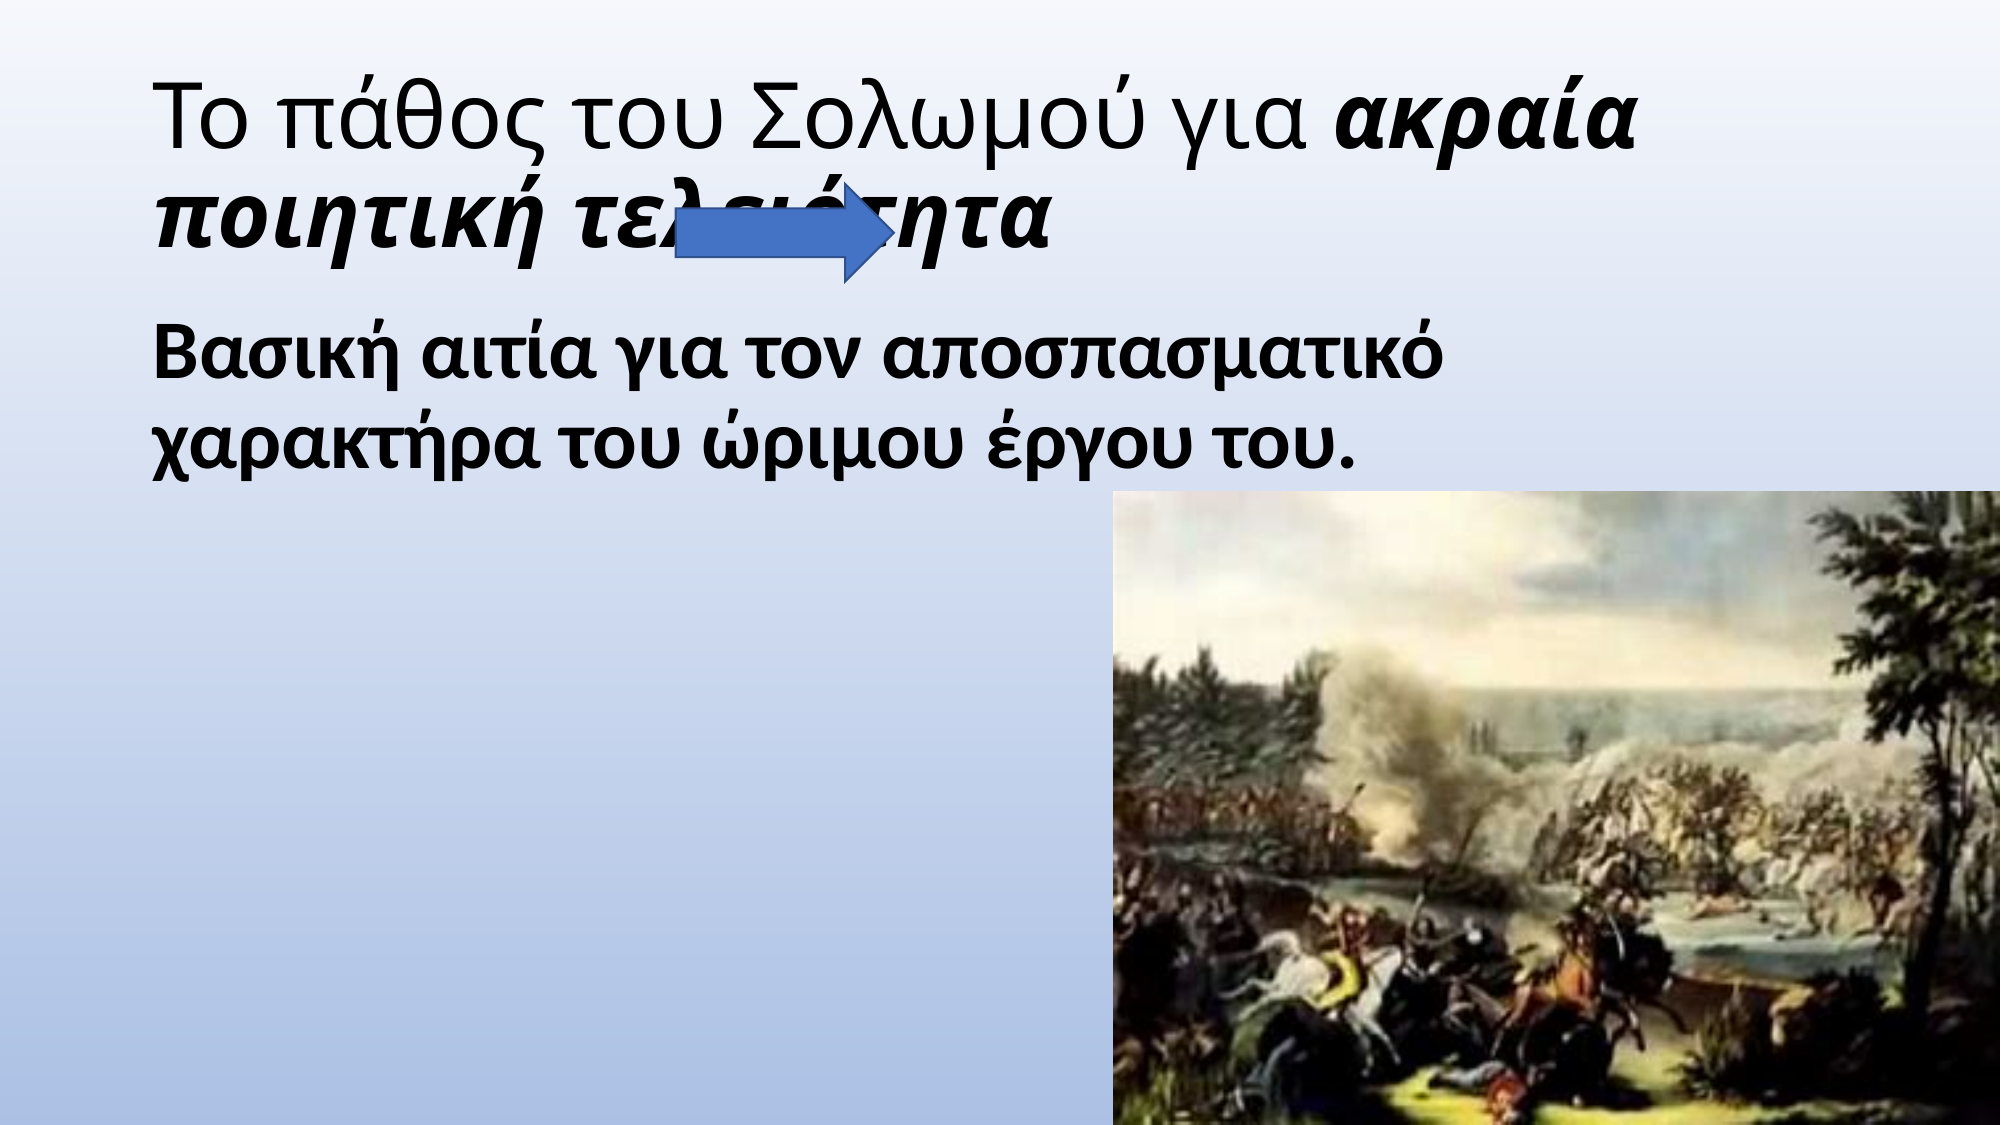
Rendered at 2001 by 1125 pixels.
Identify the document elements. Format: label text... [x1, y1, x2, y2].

list Βασική αιτία για τον αποσπασματικό χαρακτήρα του ώριμου έργου του. [137, 299, 1863, 1014]
picture [1113, 491, 2000, 1125]
text_box [675, 184, 894, 282]
title Το πάθος του Σολωμού για ακραία ποιητική τελειότητα [137, 59, 1863, 278]
